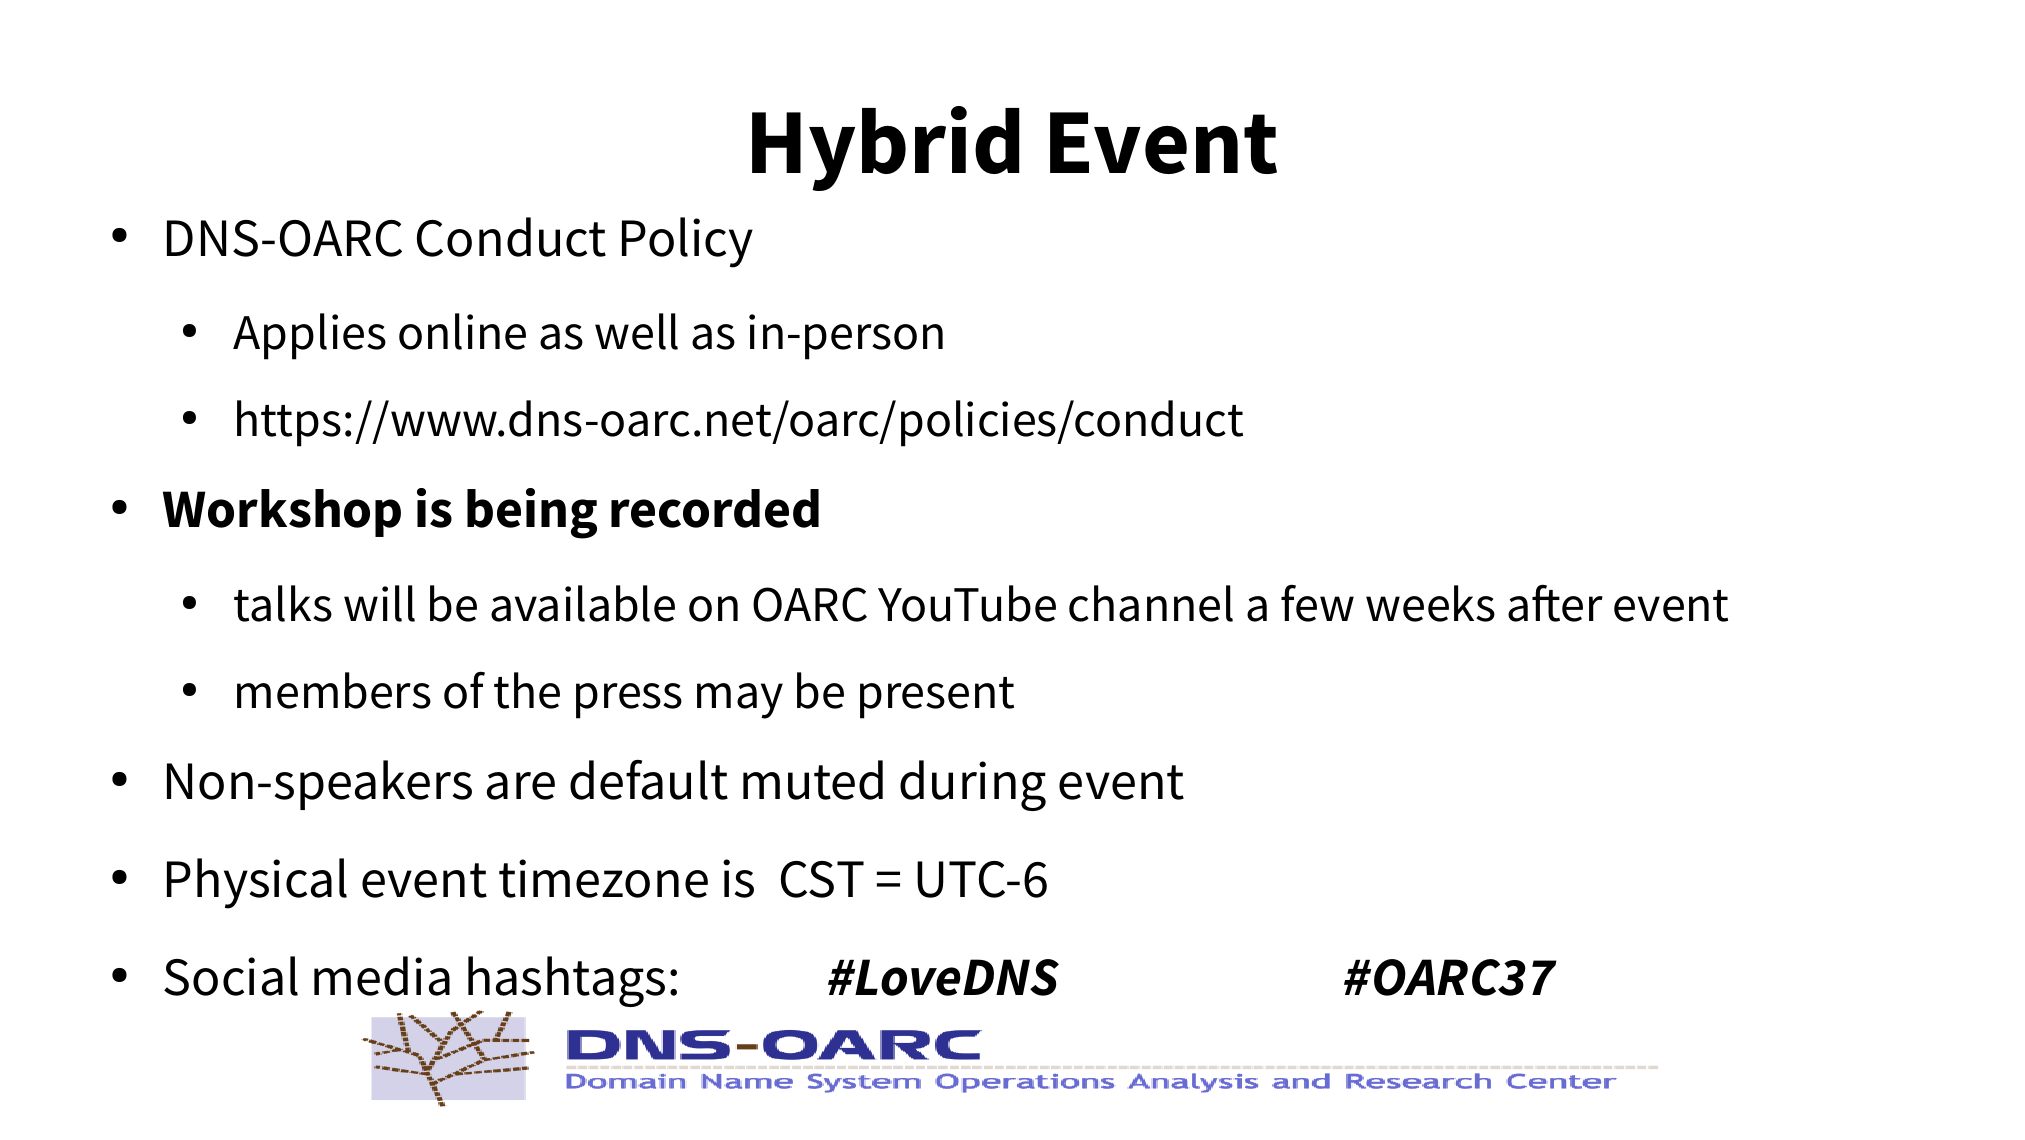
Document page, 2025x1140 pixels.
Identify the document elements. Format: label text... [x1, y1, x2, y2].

list DNS-OARC Conduct Policy Applies online as well as in-person https://www.dns-oarc.net/oarc/policies/conduct Workshop is being recorded talks will be available on OARC YouTube channel a few weeks after event members of the press may be present Non-speakers are default muted during event Physical event timezone is CST = UTC-6 Social media hashtags: #LoveDNS #OARC37 [92, 202, 1933, 976]
picture [289, 1004, 1700, 1113]
title Hybrid Event [101, 45, 1924, 202]
